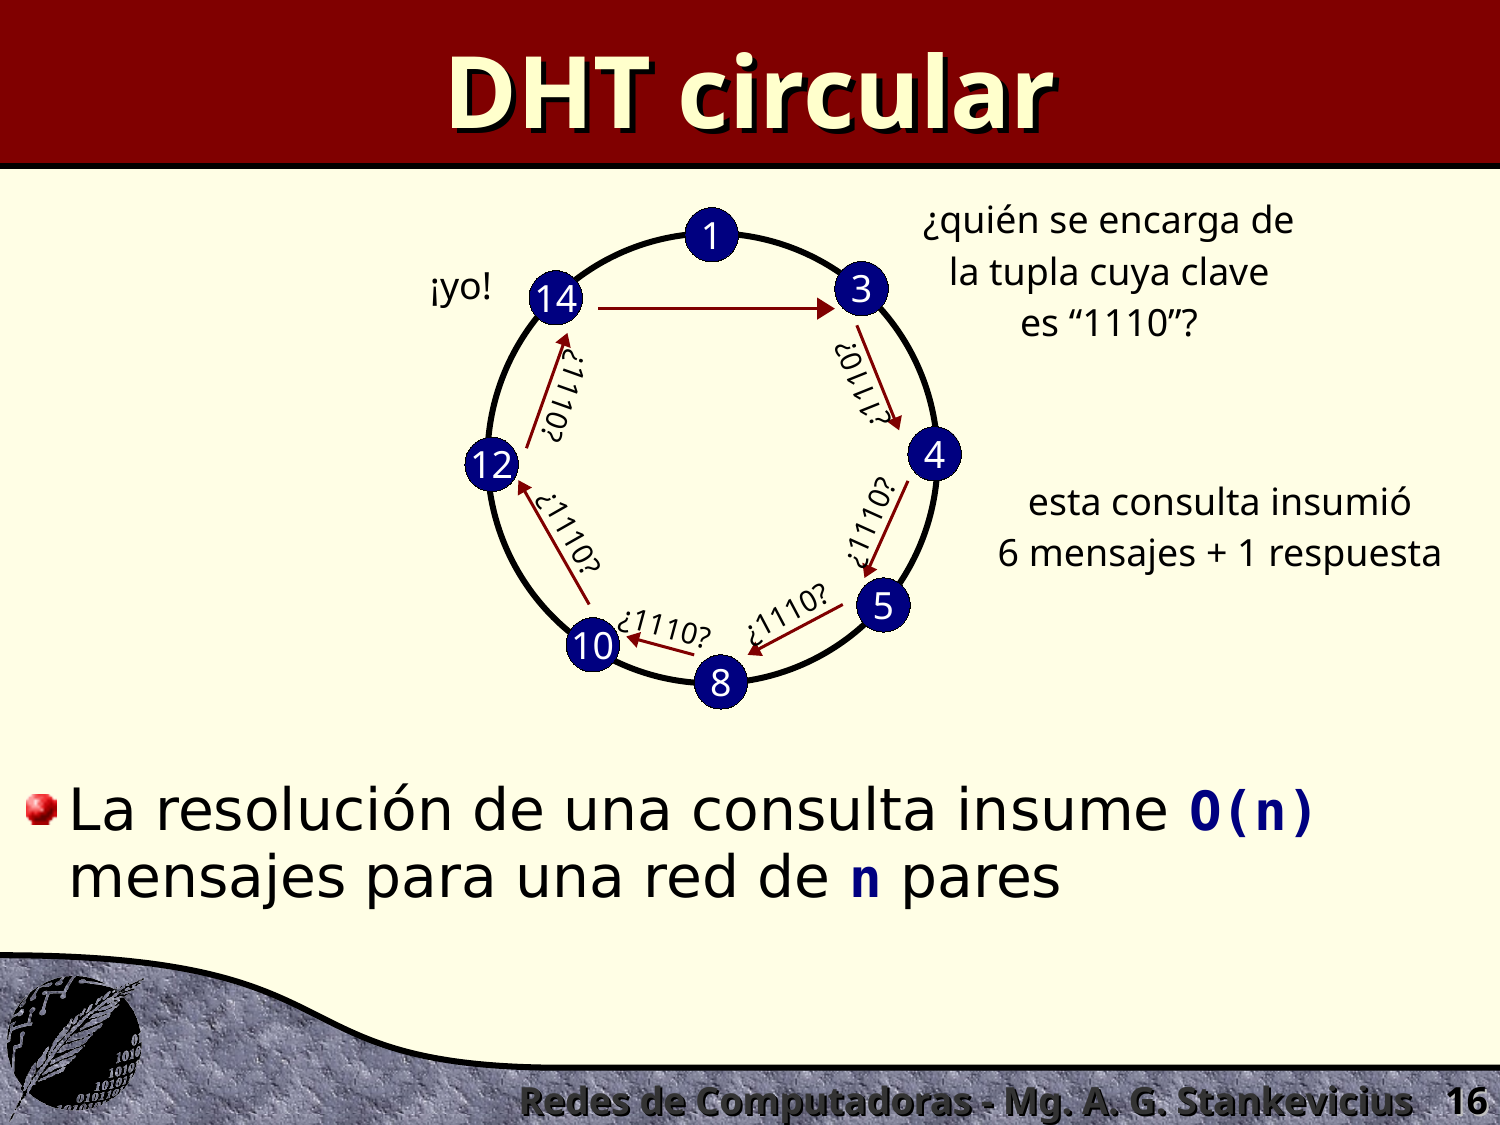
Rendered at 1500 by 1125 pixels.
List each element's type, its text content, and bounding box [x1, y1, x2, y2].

title DHT circular [15, 5, 1485, 160]
text_box 14 [529, 270, 583, 325]
text_box ¡yo! [415, 252, 503, 320]
list La resolución de una consulta insume O(n) mensajes para una red de n pares [492, 238, 933, 679]
text_box 3 [834, 261, 889, 316]
picture [790, 1100, 795, 1110]
picture [0, 959, 1500, 1125]
text_box 4 [907, 426, 962, 481]
text_box 1 [684, 207, 739, 262]
text_box 12 [464, 437, 519, 492]
picture [1047, 1100, 1054, 1110]
text_box esta consulta insumió 6 mensajes + 1 respuesta [982, 467, 1449, 588]
text_box ¿quién se encarga de la tupla cuya clave es “1110”? [908, 186, 1299, 359]
text_box 8 [694, 654, 748, 710]
list La resolución de una consulta insume O(n) mensajes para una red de n pares [11, 192, 1486, 921]
text_box 10 [566, 617, 620, 672]
text_box 5 [856, 577, 911, 633]
